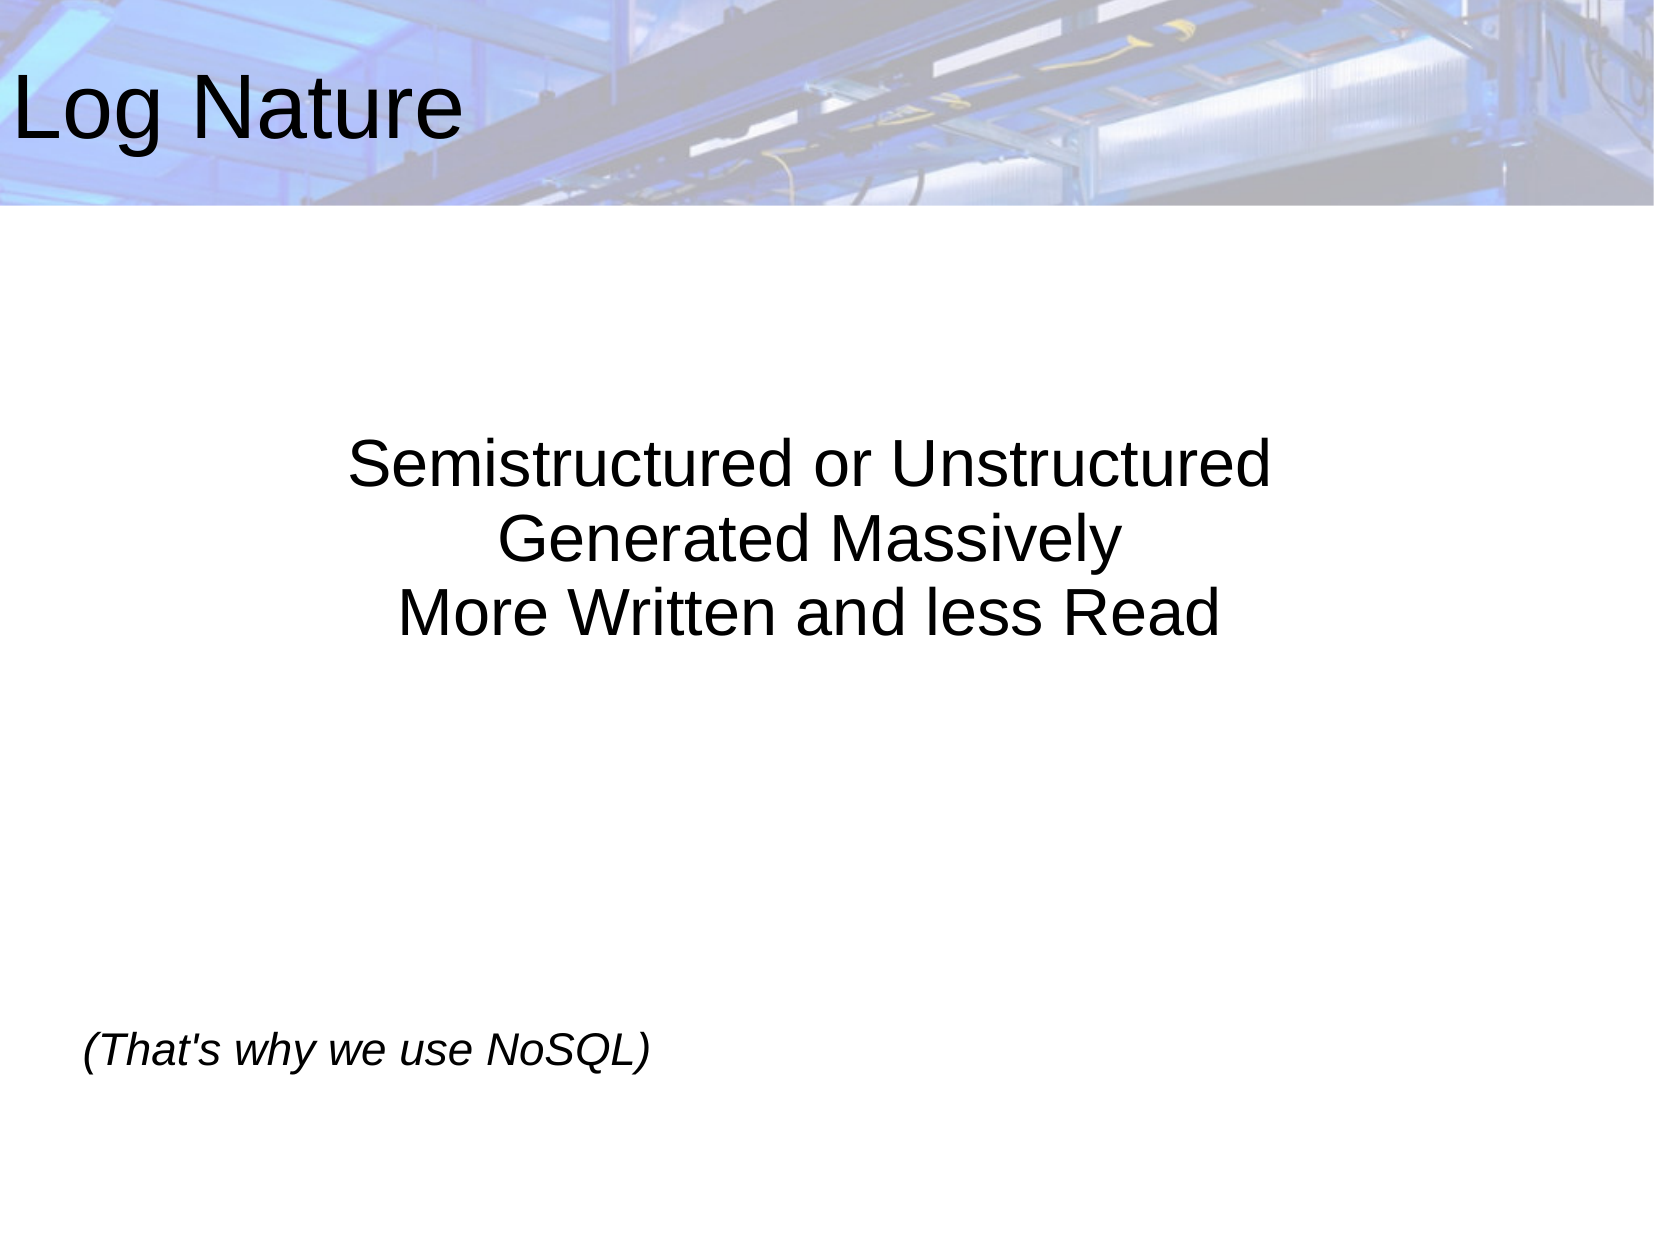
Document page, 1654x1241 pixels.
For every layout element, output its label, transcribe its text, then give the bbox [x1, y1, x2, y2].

subtitle Semistructured or Unstructured Generated Massively More Written and less Read (That's why we use NoSQL) [82, 390, 1538, 1111]
title Log Nature [11, 2, 1501, 211]
picture [0, 0, 1654, 1241]
